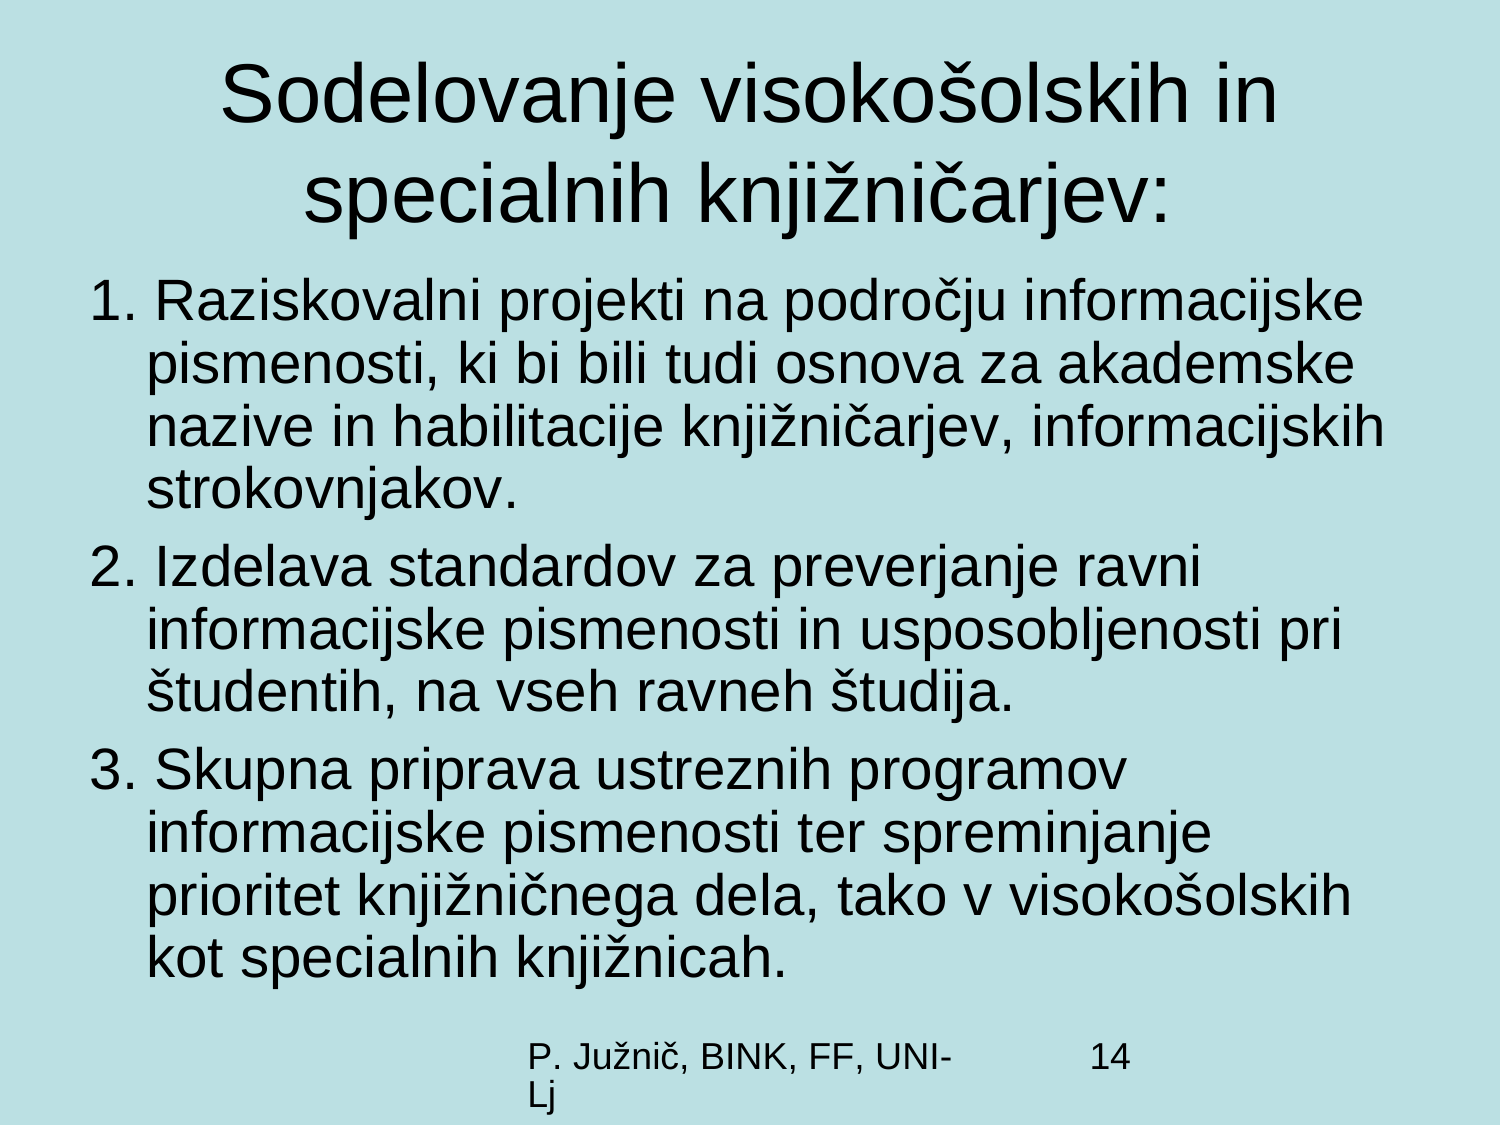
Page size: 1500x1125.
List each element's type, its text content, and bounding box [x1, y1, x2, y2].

list 1. Raziskovalni projekti na področju informacijske pismenosti, ki bi bili tudi osnova za akademske nazive in habilitacije knjižničarjev, informacijskih strokovnjakov. 2. Izdelava standardov za preverjanje ravni informacijske pismenosti in usposobljenosti pri študentih, na vseh ravneh študija. 3. Skupna priprava ustreznih programov informacijske pismenosti ter spreminjanje prioritet knjižničnega dela, tako v visokošolskih kot specialnih knjižnicah. [75, 262, 1426, 1006]
title Sodelovanje visokošolskih in specialnih knjižničarjev: [75, 31, 1426, 247]
